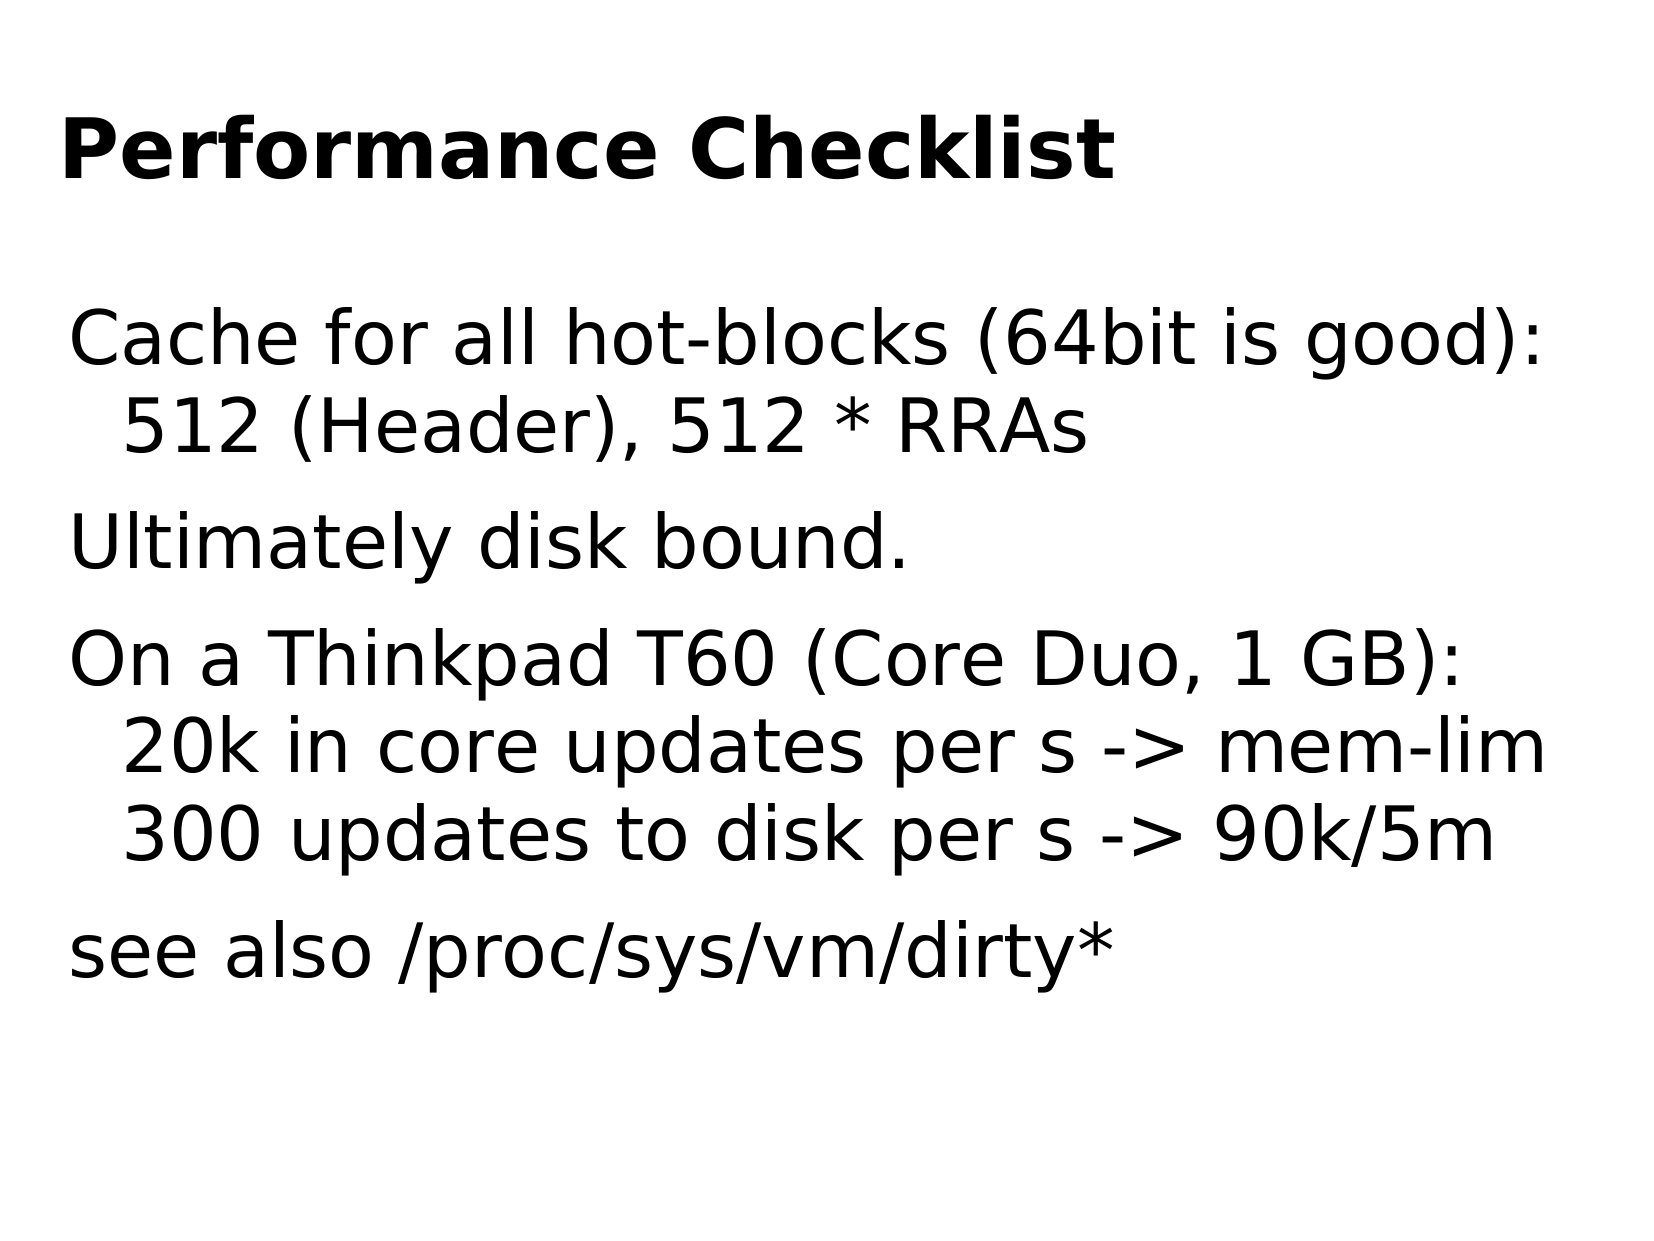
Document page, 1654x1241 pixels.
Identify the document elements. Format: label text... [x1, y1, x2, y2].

title Performance Checklist [59, 75, 1607, 225]
list Cache for all hot-blocks (64bit is good): 512 (Header), 512 * RRAs Ultimately disk bound. On a Thinkpad T60 (Core Duo, 1 GB): 20k in core updates per s -> mem-lim 300 updates to disk per s -> 90k/5m see also /proc/sys/vm/dirty* [50, 295, 1571, 1099]
